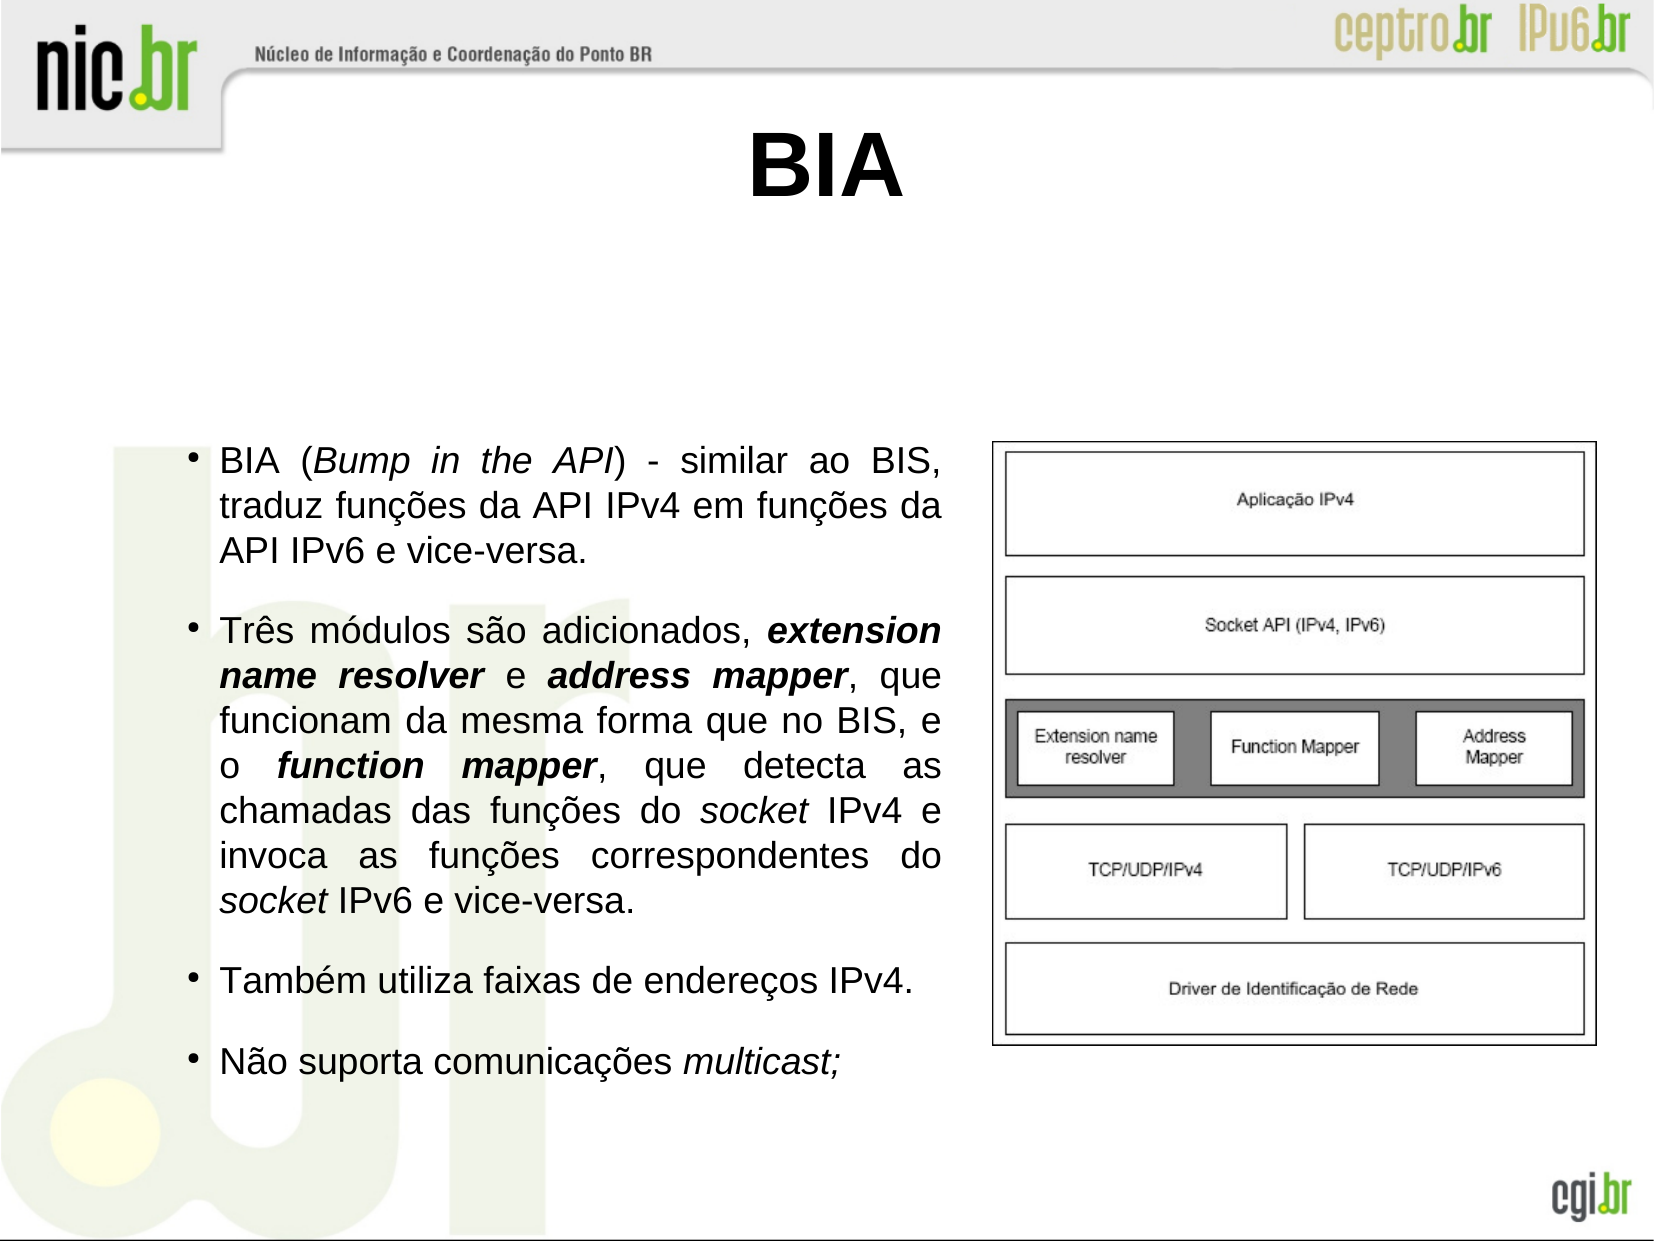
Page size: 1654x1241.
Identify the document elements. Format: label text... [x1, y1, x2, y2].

text_box BIA (Bump in the API) - similar ao BIS, traduz funções da API IPv4 em funções da API IPv6 e vice-versa. Três módulos são adicionados, extension name resolver e address mapper, que funcionam da mesma forma que no BIS, e o function mapper, que detecta as chamadas das funções do socket IPv4 e invoca as funções correspondentes do socket IPv6 e vice-versa. Também utiliza faixas de endereços IPv4. Não suporta comunicações multicast; [172, 428, 957, 978]
text_box BIA [73, 97, 1580, 215]
picture [0, 0, 1654, 1241]
